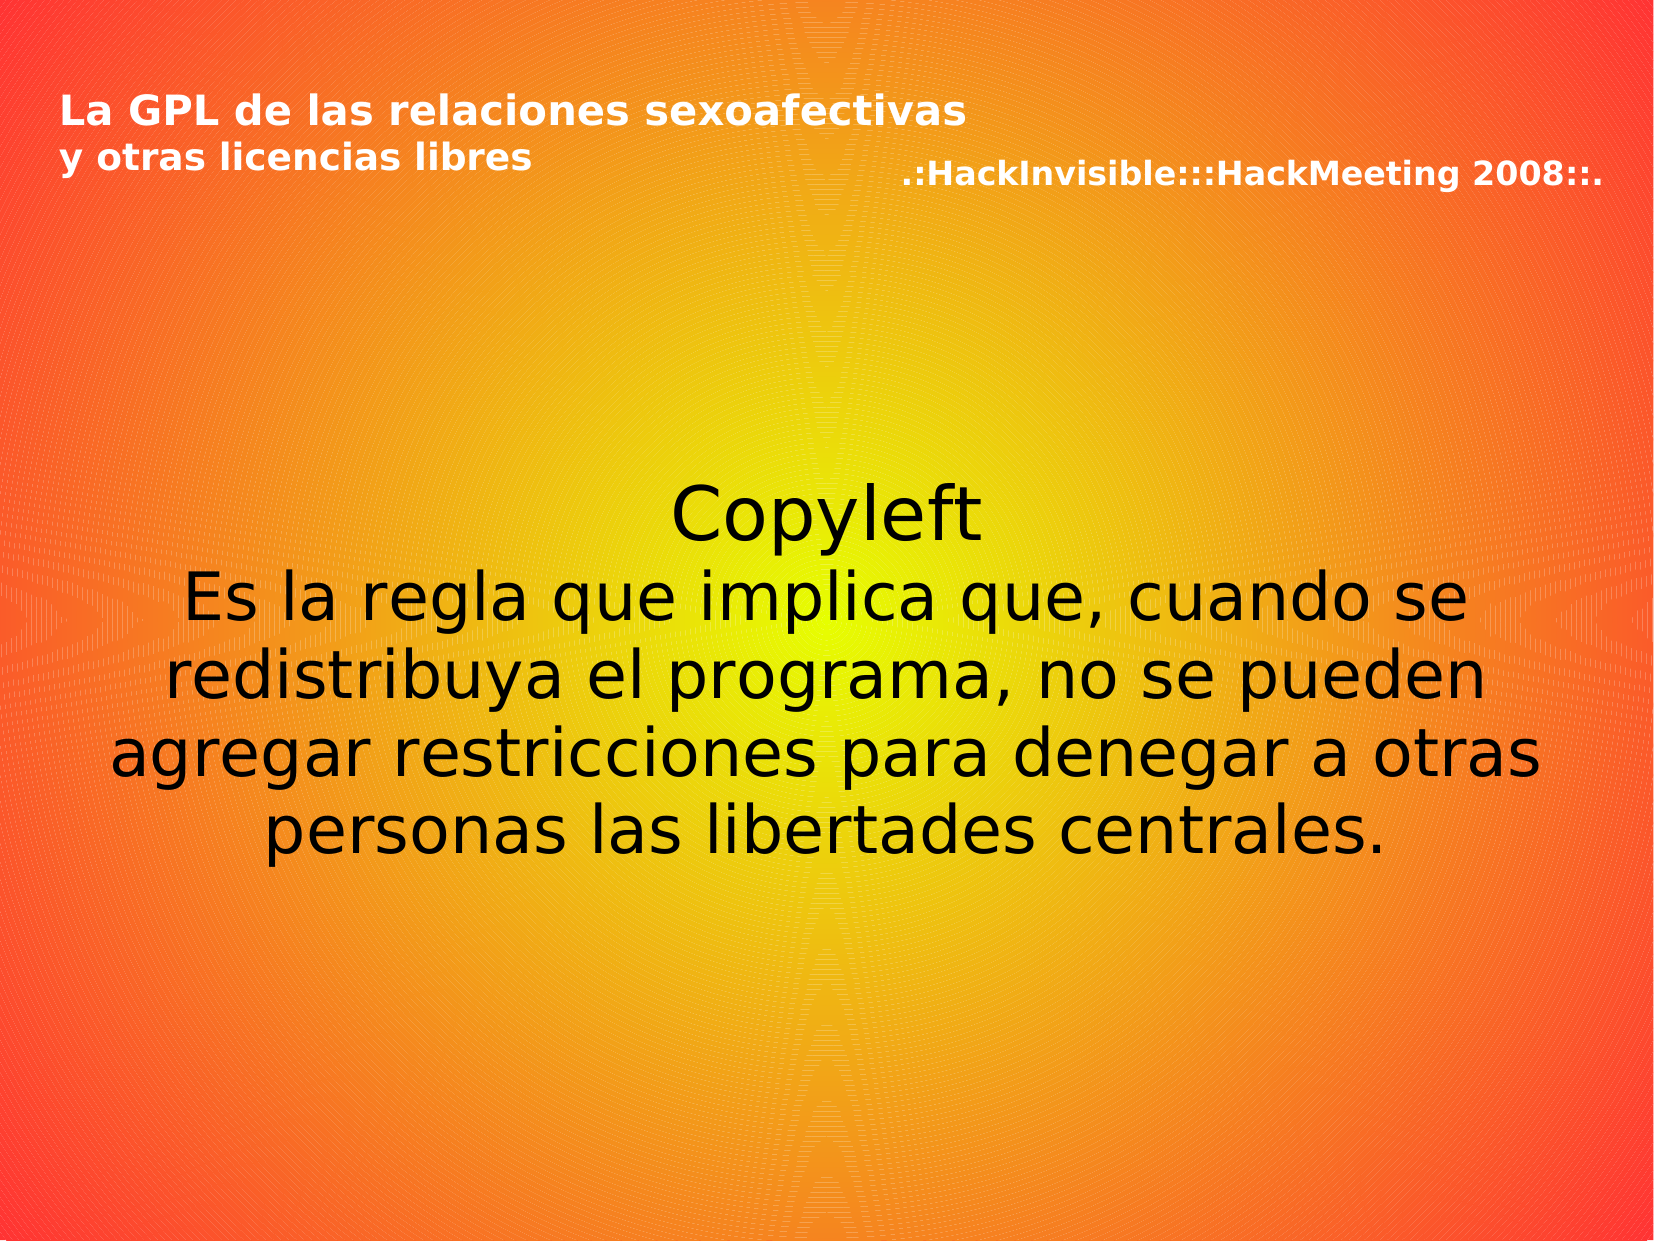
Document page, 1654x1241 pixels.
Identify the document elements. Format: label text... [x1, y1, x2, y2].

text_box .:HackInvisible:::HackMeeting 2008::. [885, 147, 1607, 201]
subtitle Copyleft Es la regla que implica que, cuando se redistribuya el programa, no se pueden agregar restricciones para denegar a otras personas las libertades centrales. [82, 297, 1571, 1102]
title La GPL de las relaciones sexoafectivas y otras licencias libres [59, 59, 1595, 207]
